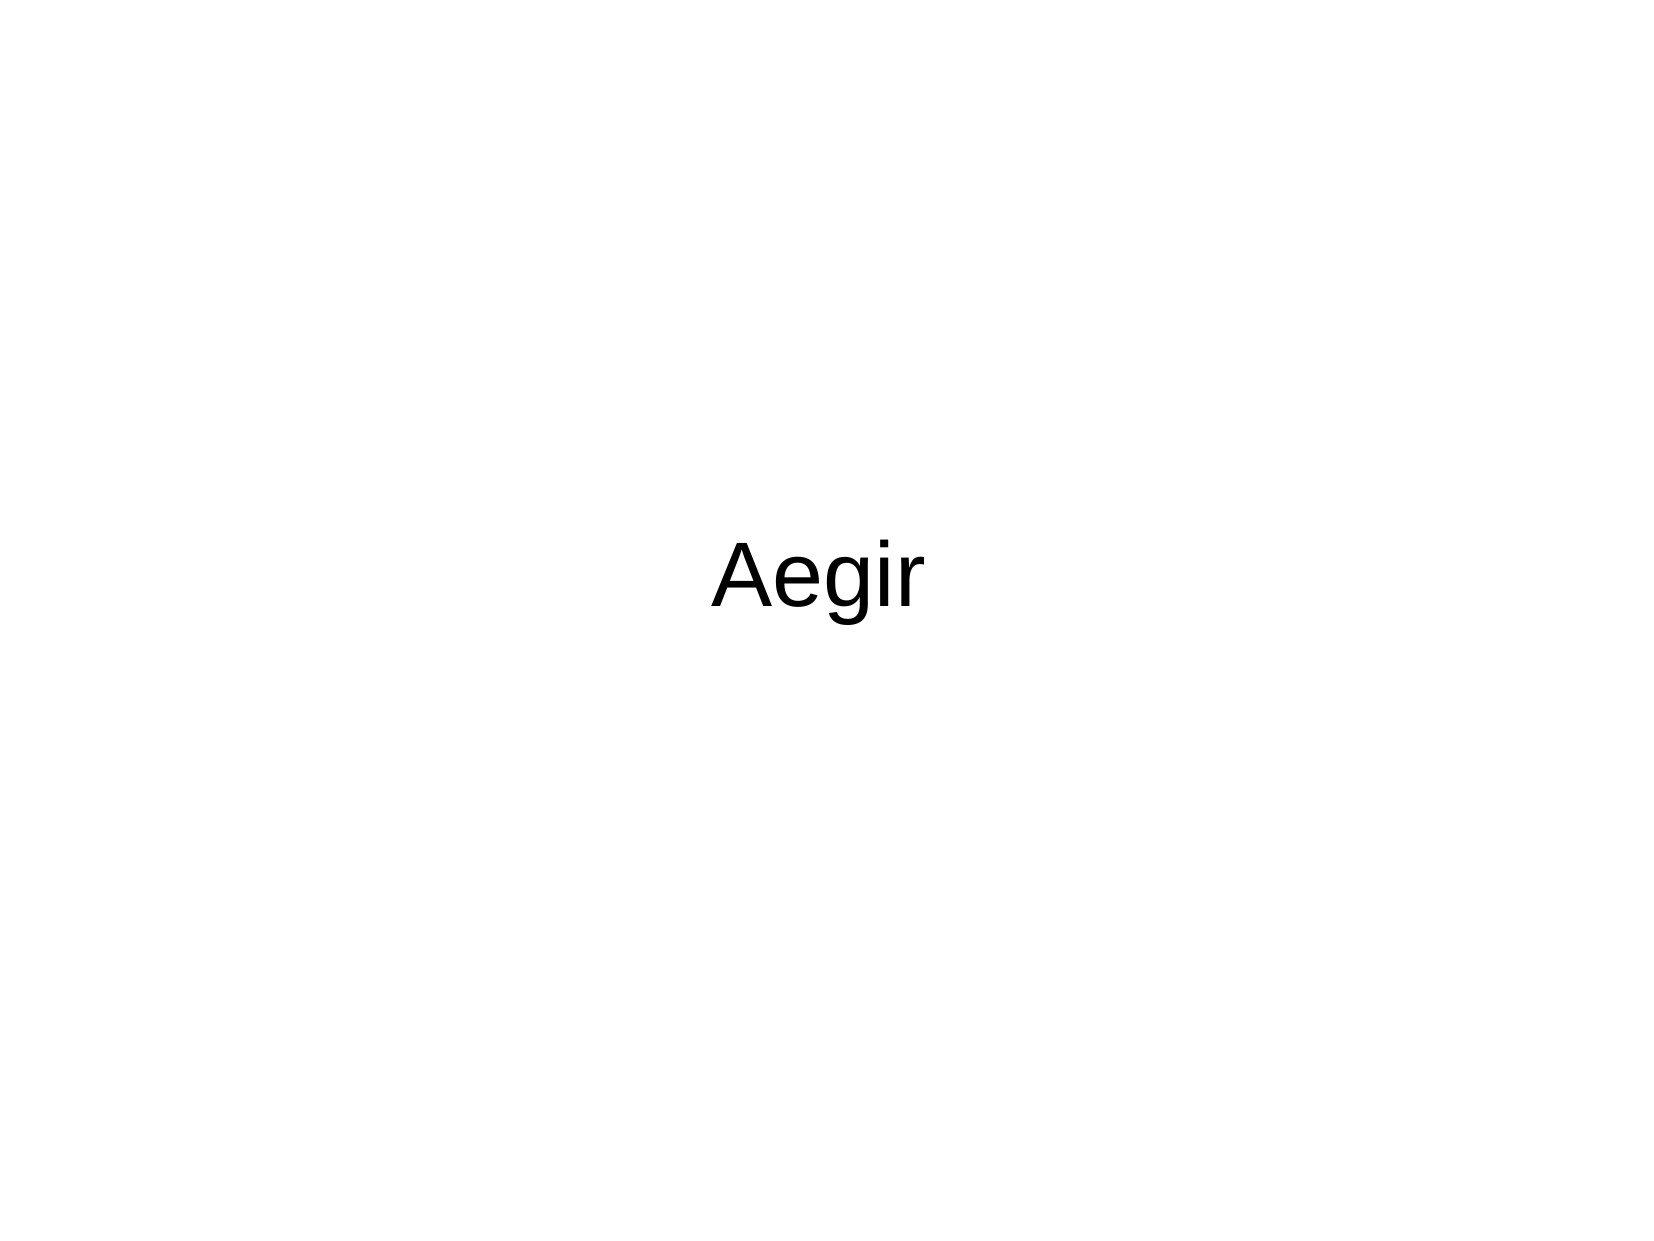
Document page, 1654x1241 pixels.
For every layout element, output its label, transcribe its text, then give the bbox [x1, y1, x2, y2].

title Aegir [75, 487, 1564, 662]
